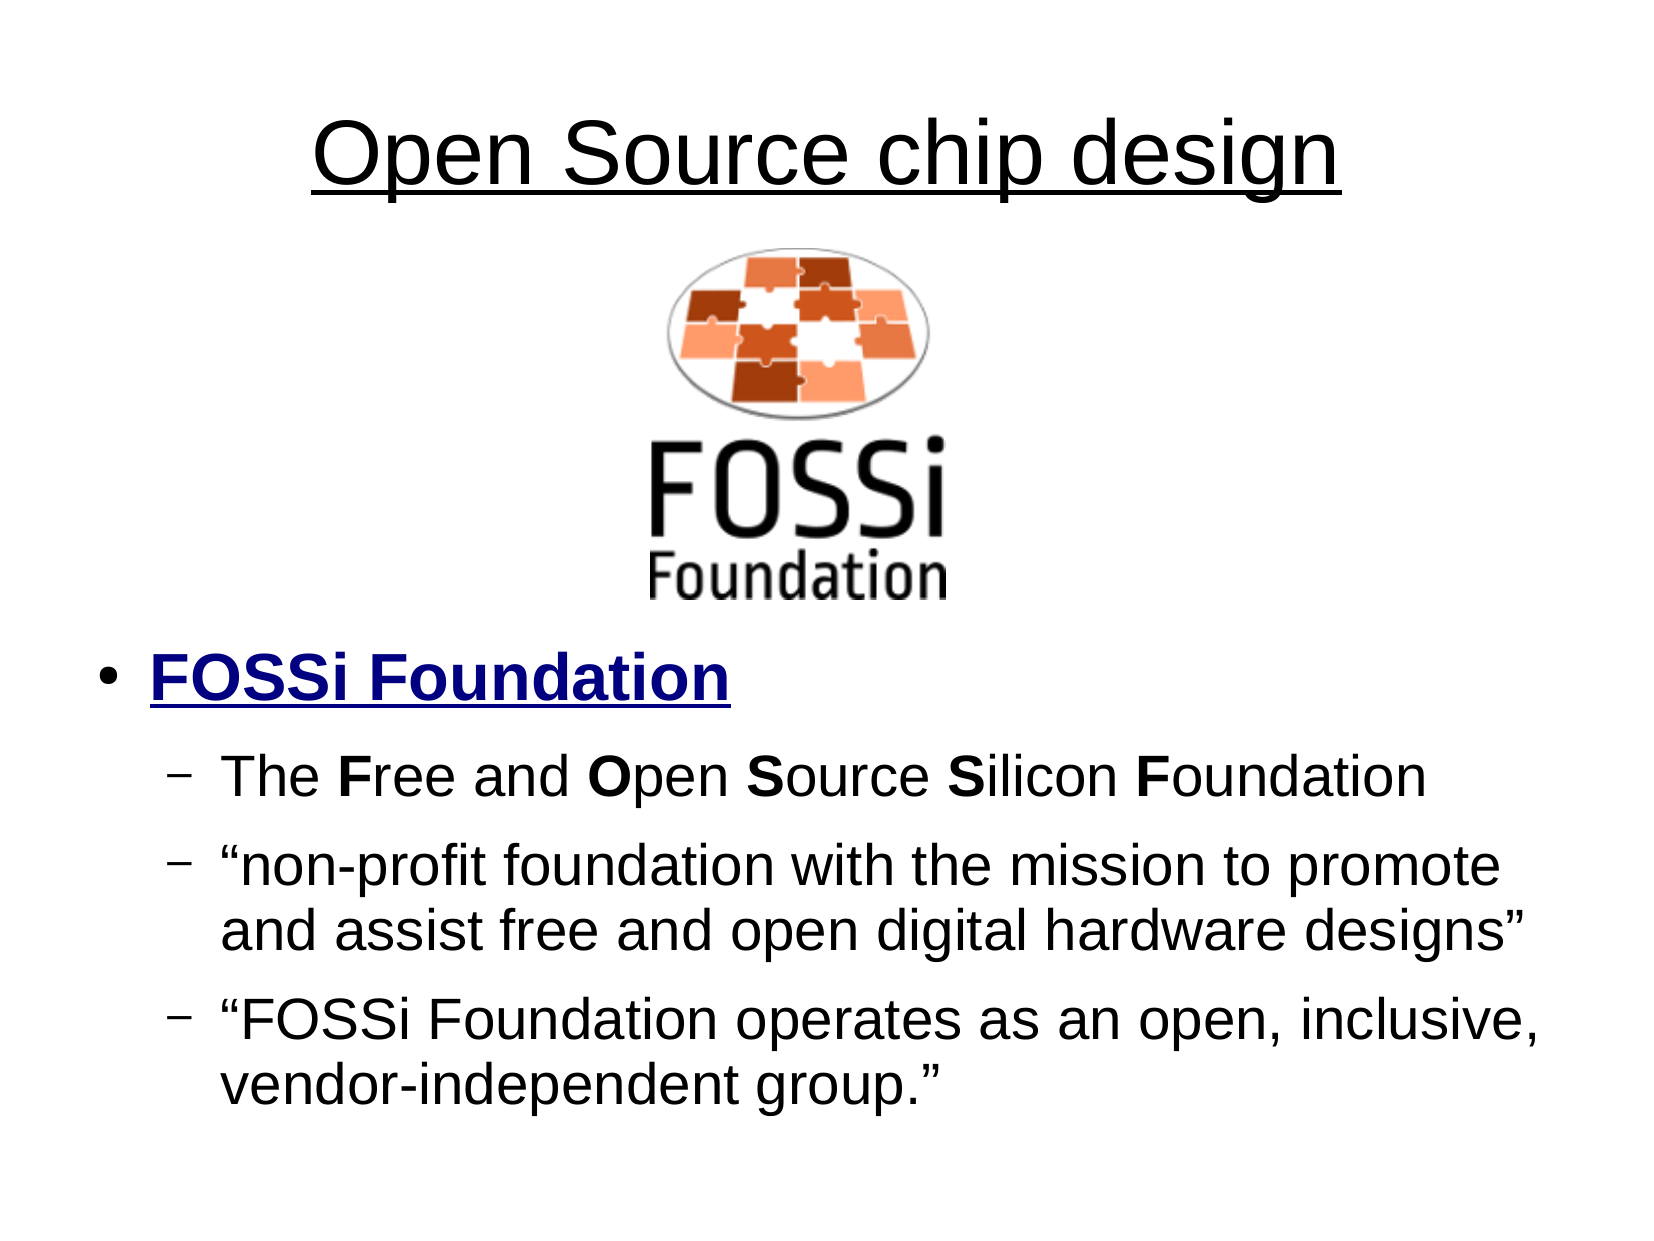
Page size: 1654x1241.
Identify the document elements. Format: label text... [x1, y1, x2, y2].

list FOSSi Foundation The Free and Open Source Silicon Foundation “non-profit foundation with the mission to promote and assist free and open digital hardware designs” “FOSSi Foundation operates as an open, inclusive, vendor-independent group.” [49, 535, 1572, 1241]
title Open Source chip design [82, 49, 1571, 257]
picture [650, 257, 946, 600]
